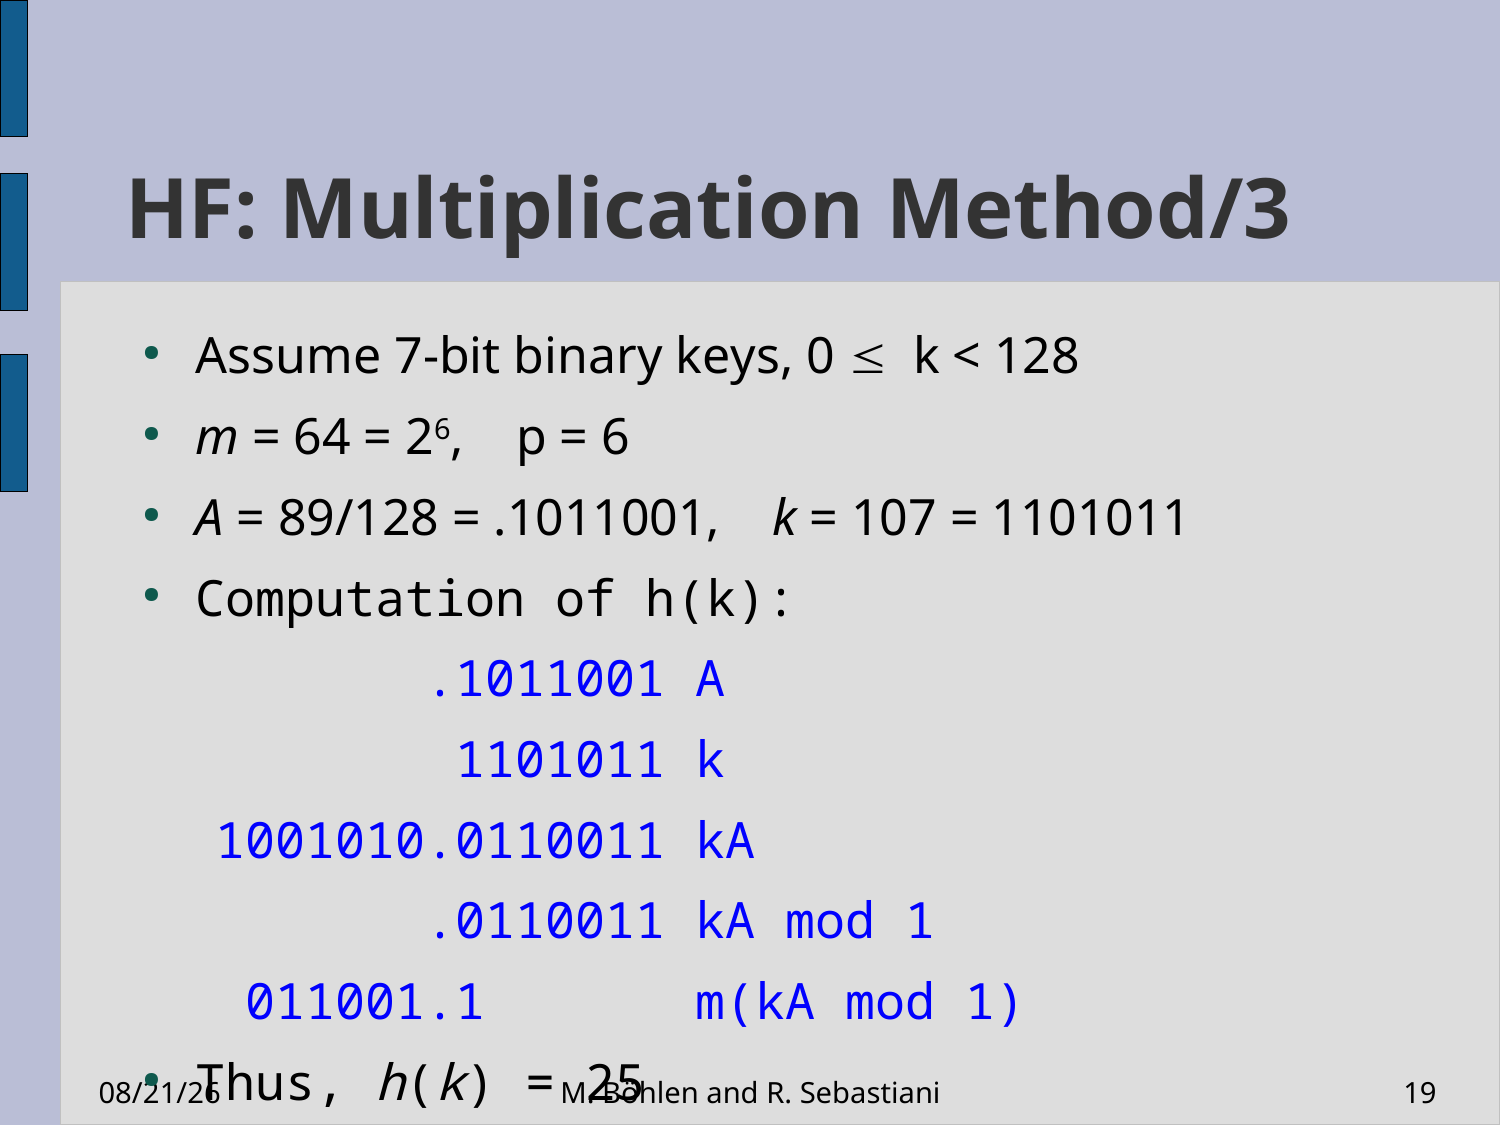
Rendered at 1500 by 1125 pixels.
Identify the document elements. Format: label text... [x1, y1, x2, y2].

title HF: Multiplication Method/3 [110, 67, 1392, 271]
list Assume 7-bit binary keys, 0 k < 128 m = 64 = 26, p = 6 A = 89/128 = .1011001, k = 107 = 1101011 Computation of h(k): .1011001 A 1101011 k 1001010.0110011 kA .0110011 kA mod 1 011001.1 m(kA mod 1) Thus, h(k) = 25 [110, 312, 1392, 1033]
